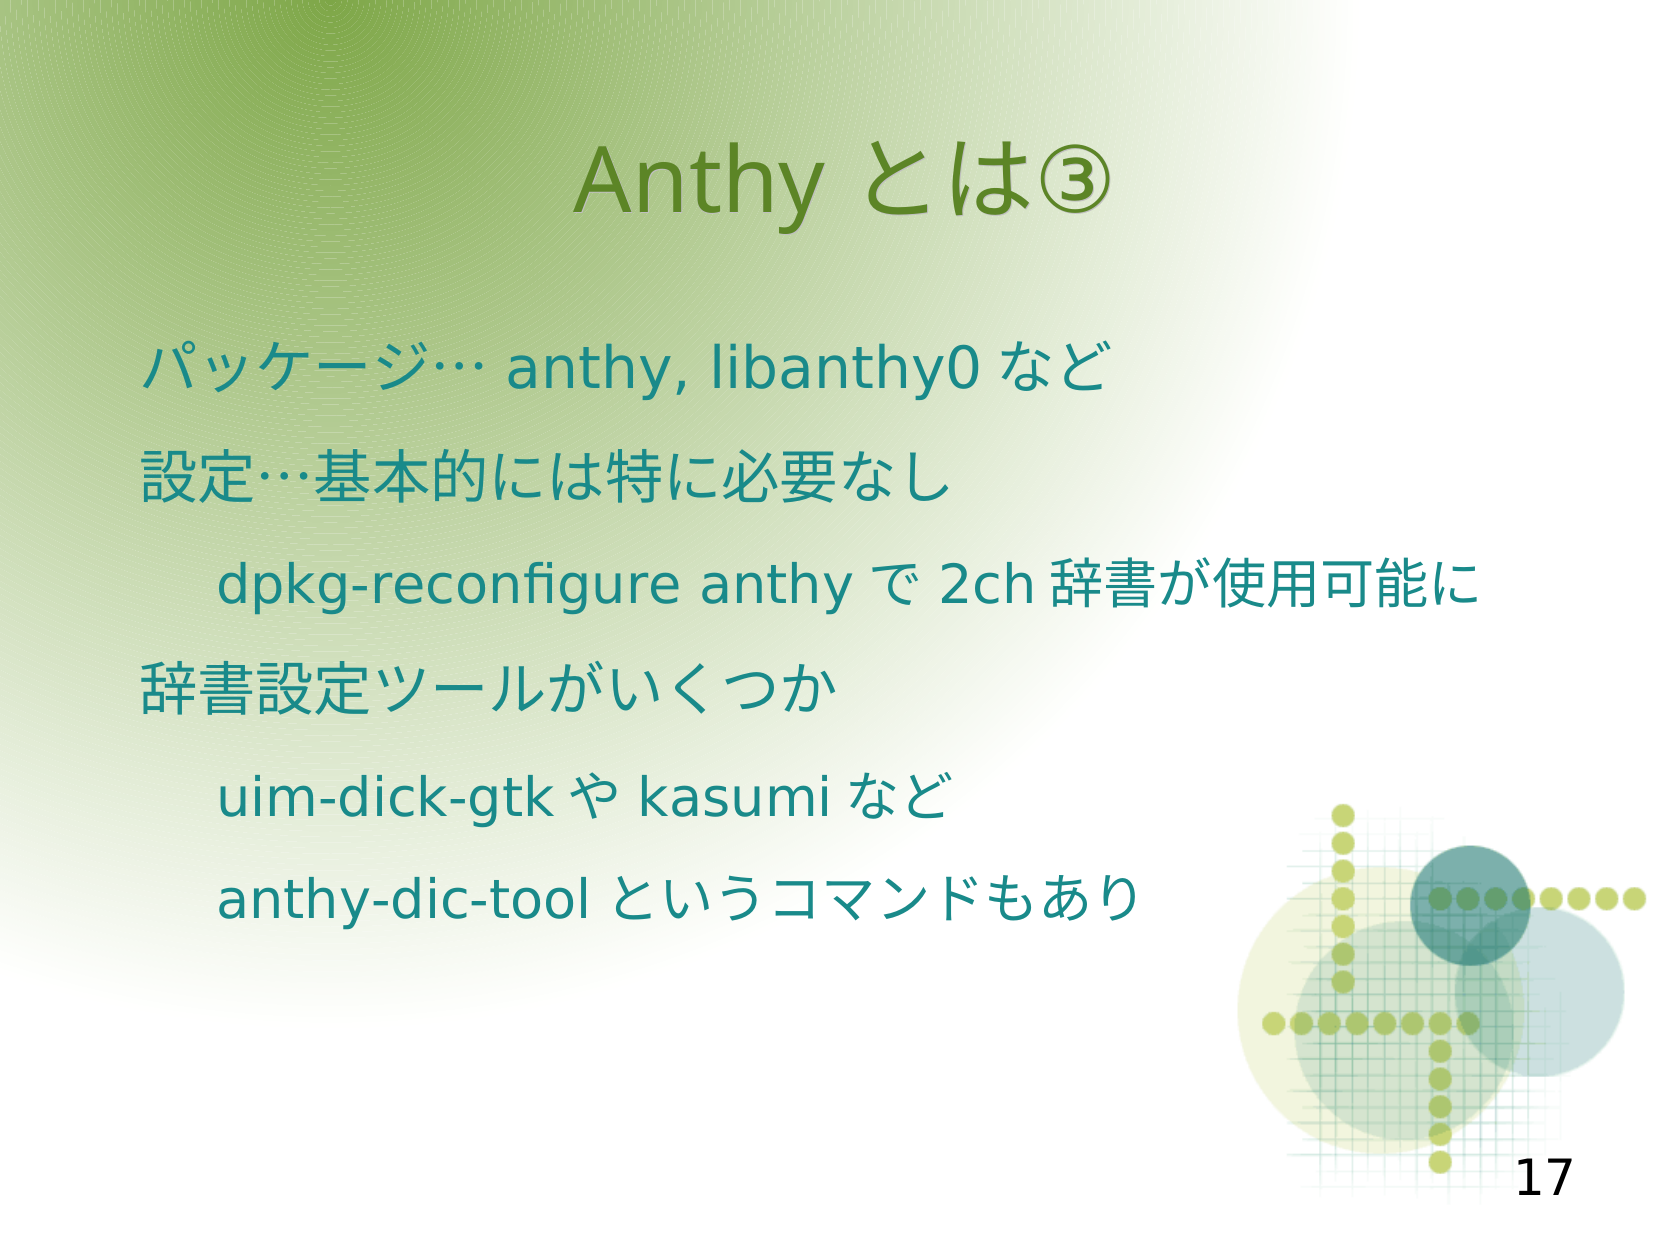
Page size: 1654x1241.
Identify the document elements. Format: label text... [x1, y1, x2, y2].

list パッケージ…anthy, libanthy0など 設定…基本的には特に必要なし dpkg-reconfigure anthyで2ch辞書が使用可能に 辞書設定ツールがいくつか uim-dick-gtkやkasumiなど anthy-dic-toolというコマンドもあり [121, 321, 1534, 1103]
title Anthyとは③ [121, 73, 1534, 281]
picture [1224, 792, 1654, 1211]
